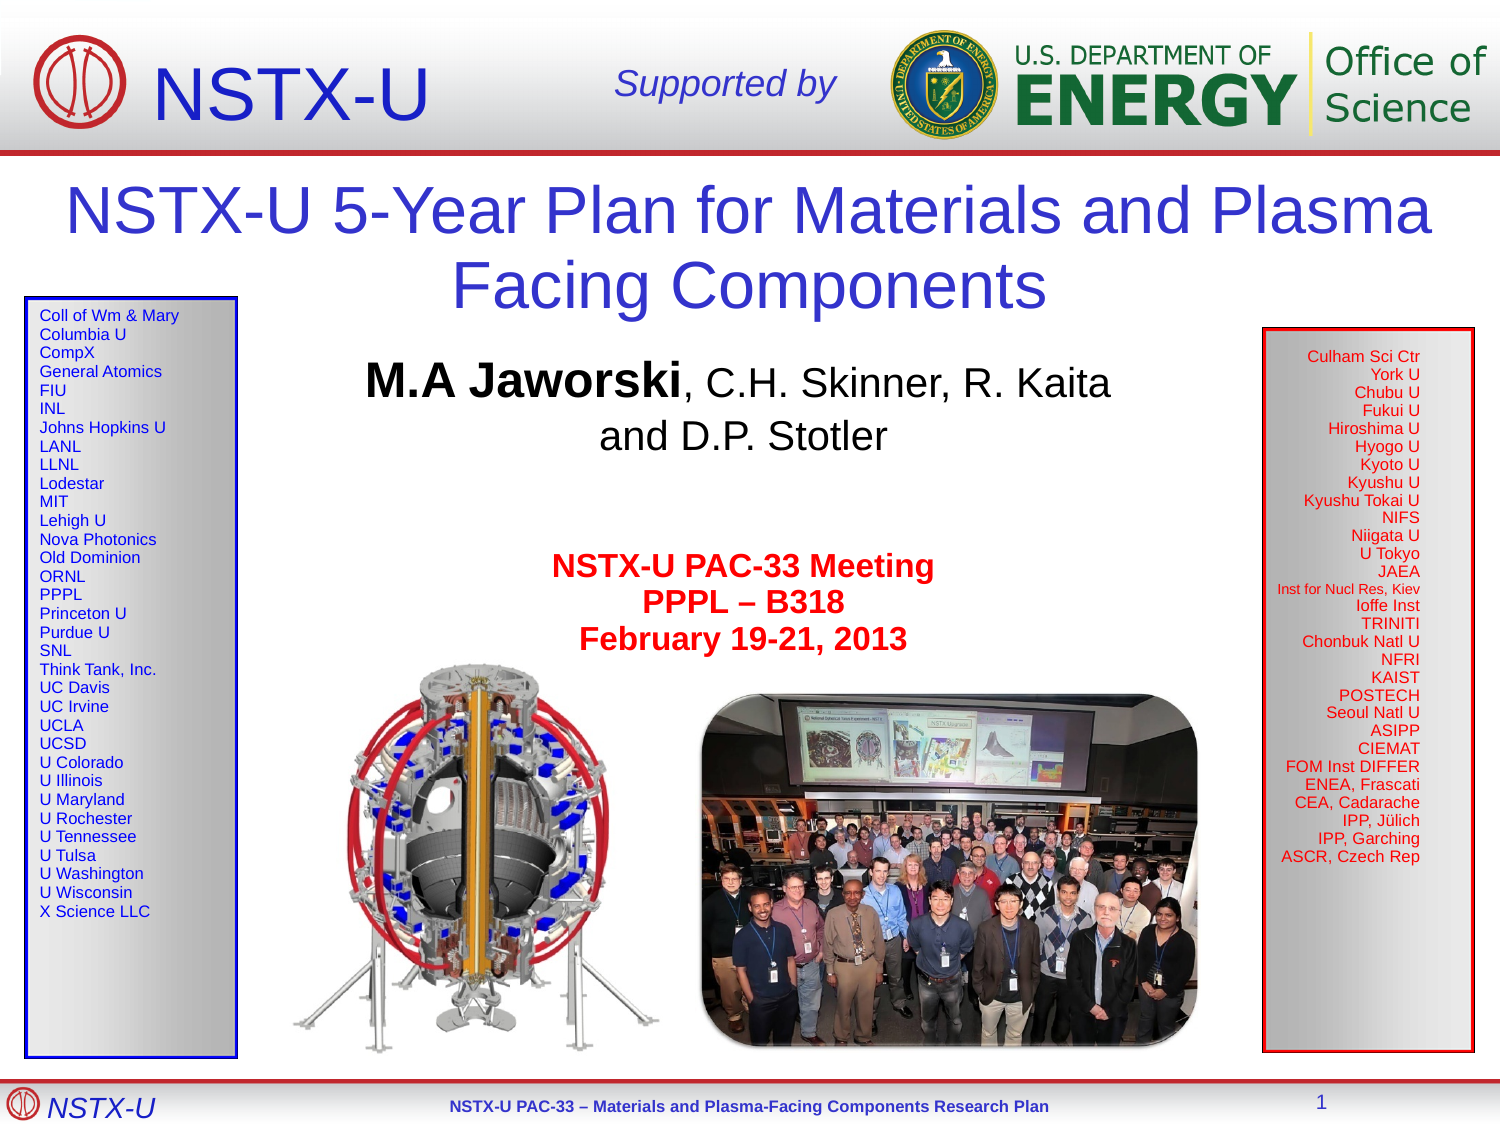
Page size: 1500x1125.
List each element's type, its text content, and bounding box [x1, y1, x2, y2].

picture [1262, 327, 1475, 343]
text_box NSTX-U [137, 34, 450, 125]
picture [695, 690, 1201, 1053]
picture [0, 18, 1500, 156]
text_box M.A Jaworski, C.H. Skinner, R. Kaita and D.P. Stotler [250, 337, 1238, 403]
picture [24, 296, 238, 1059]
text_box NSTX-U 5-Year Plan for Materials and Plasma Facing Components [25, 163, 1475, 313]
text_box Coll of Wm & Mary Columbia U CompX General Atomics FIU INL Johns Hopkins U LANL LLNL Lodestar MIT Lehigh U Nova Photonics Old Dominion ORNL PPPL Princeton U Purdue U SNL Think Tank, Inc. UC Davis UC Irvine UCLA UCSD U Colorado U Illinois U Maryland U Rochester U Tennessee U Tulsa U Washington U Wisconsin X Science LLC [25, 300, 231, 1063]
text_box Supported by [599, 50, 863, 125]
text_box NSTX-U PAC-33 Meeting PPPL – B318 February 19-21, 2013 [275, 538, 1213, 639]
text_box Culham Sci Ctr York U Chubu U Fukui U Hiroshima U Hyogo U Kyoto U Kyushu U Kyushu Tokai U NIFS Niigata U U Tokyo JAEA Inst for Nucl Res, Kiev Ioffe Inst TRINITI Chonbuk Natl U NFRI KAIST POSTECH Seoul Natl U ASIPP CIEMAT FOM Inst DIFFER ENEA, Frascati CEA, Cadarache IPP, Jülich IPP, Garching ASCR, Czech Rep [1262, 343, 1475, 1050]
picture [289, 659, 663, 1060]
text_box 1 [1315, 1087, 1486, 1115]
